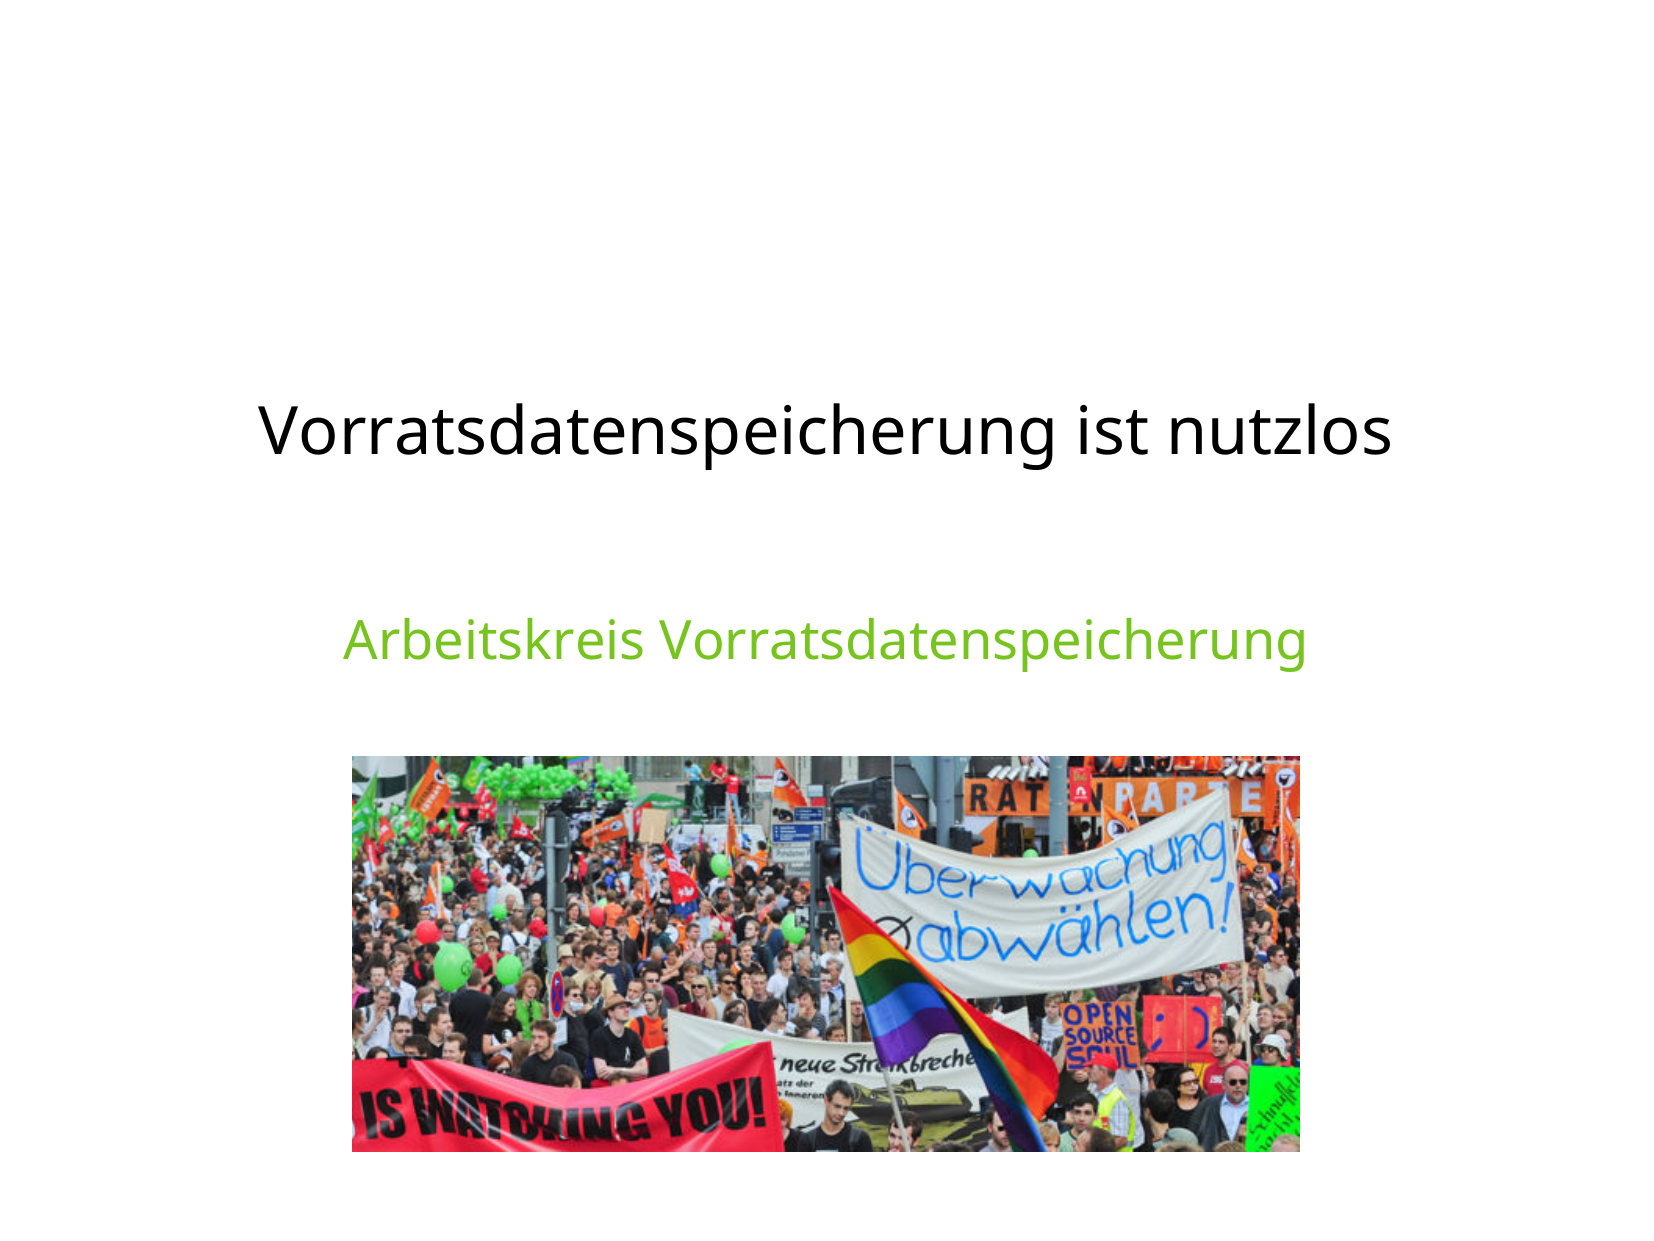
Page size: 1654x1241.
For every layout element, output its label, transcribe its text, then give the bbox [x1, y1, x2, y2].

text_box Vorratsdatenspeicherung ist nutzlos Arbeitskreis Vorratsdatenspeicherung [59, 177, 1595, 936]
picture [352, 756, 1300, 1152]
